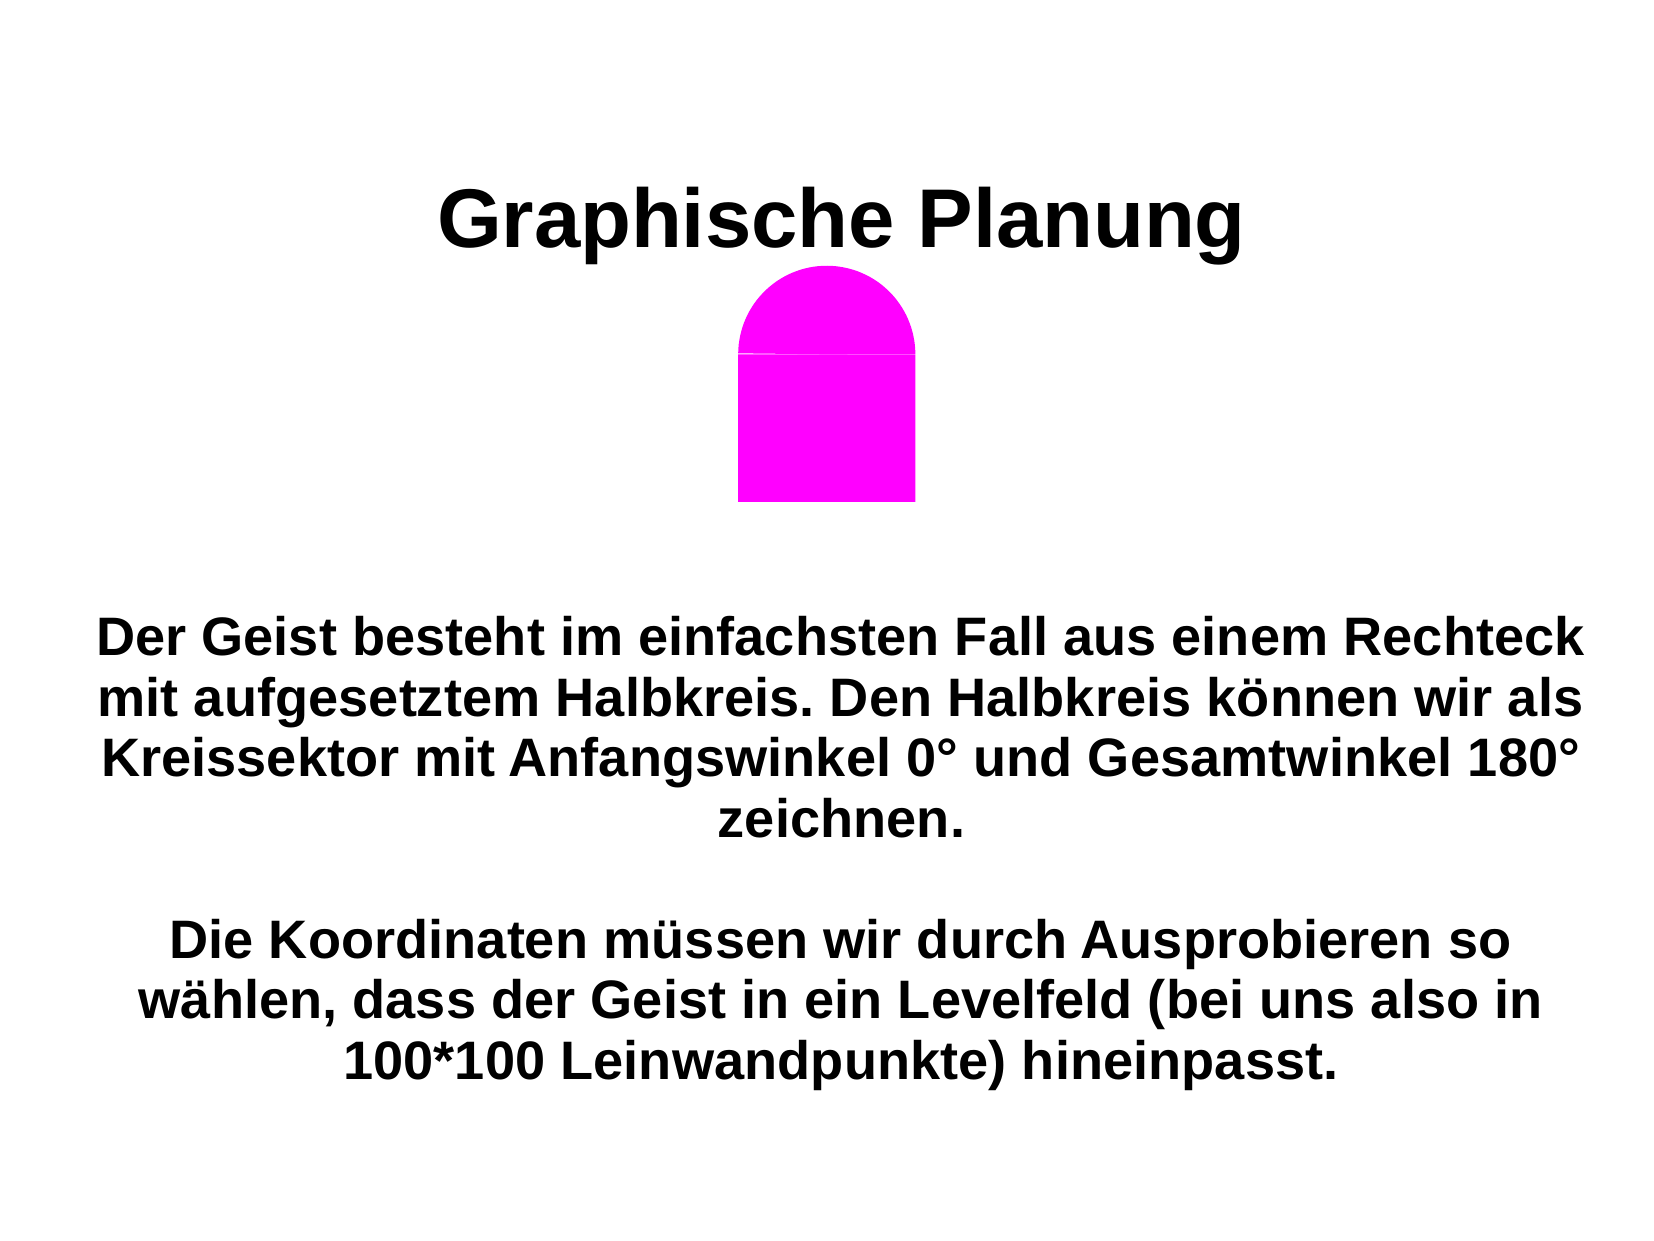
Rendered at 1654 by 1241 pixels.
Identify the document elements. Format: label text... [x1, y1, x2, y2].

text_box [738, 265, 916, 502]
text_box Graphische Planung [88, 118, 1595, 226]
text_box Der Geist besteht im einfachsten Fall aus einem Rechteck mit aufgesetztem Halbkreis. Den Halbkreis können wir als Kreissektor mit Anfangswinkel 0° und Gesamtwinkel 180° zeichnen. Die Koordinaten müssen wir durch Ausprobieren so wählen, dass der Geist in ein Levelfeld (bei uns also in 100*100 Leinwandpunkte) hineinpasst. [59, 599, 1625, 1111]
